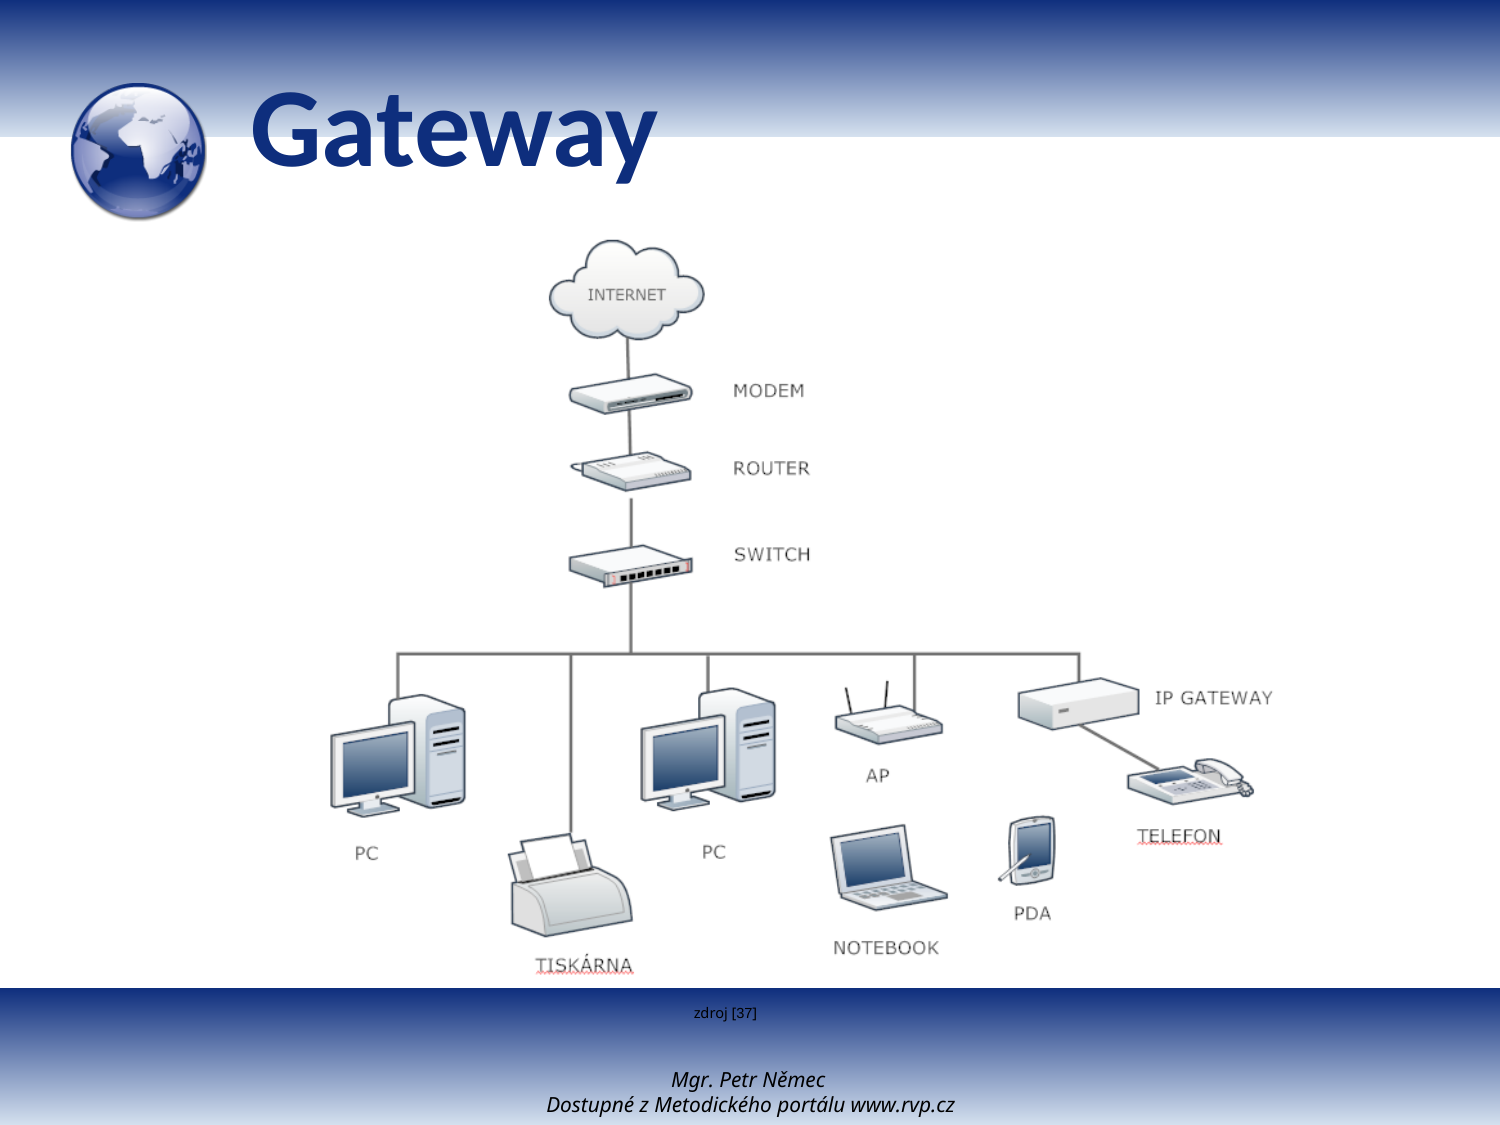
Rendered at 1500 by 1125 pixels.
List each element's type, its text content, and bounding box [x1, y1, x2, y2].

picture [69, 83, 207, 222]
title Gateway [235, 45, 1426, 233]
picture [297, 219, 1281, 986]
text_box zdroj [37] [678, 996, 773, 1030]
